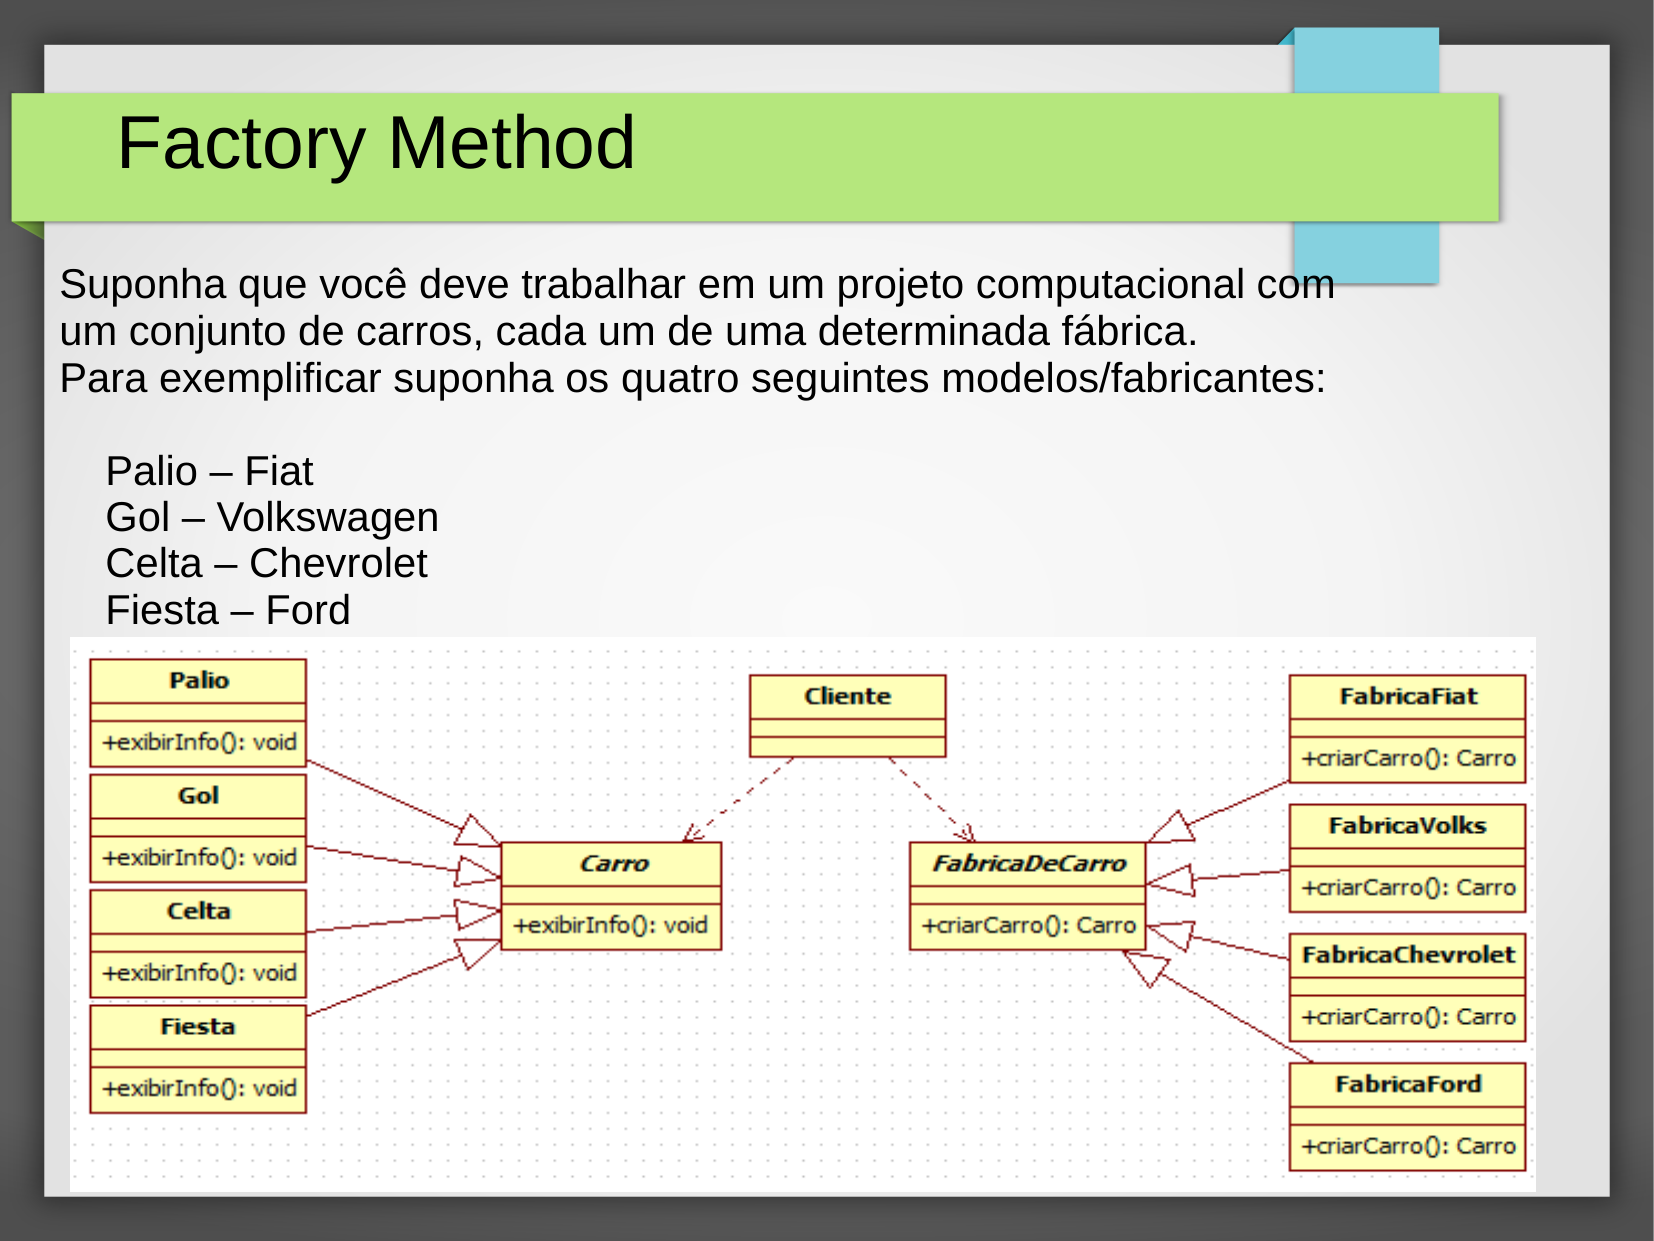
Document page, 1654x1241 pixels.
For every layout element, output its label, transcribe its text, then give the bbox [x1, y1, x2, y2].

picture [0, 0, 1654, 1241]
title Factory Method [75, 45, 1426, 233]
text_box Suponha que você deve trabalhar em um projeto computacional com um conjunto de carros, cada um de uma determinada fábrica. Para exemplificar suponha os quatro seguintes modelos/fabricantes: Palio – Fiat Gol – Volkswagen Celta – Chevrolet Fiesta – Ford [44, 253, 1654, 751]
